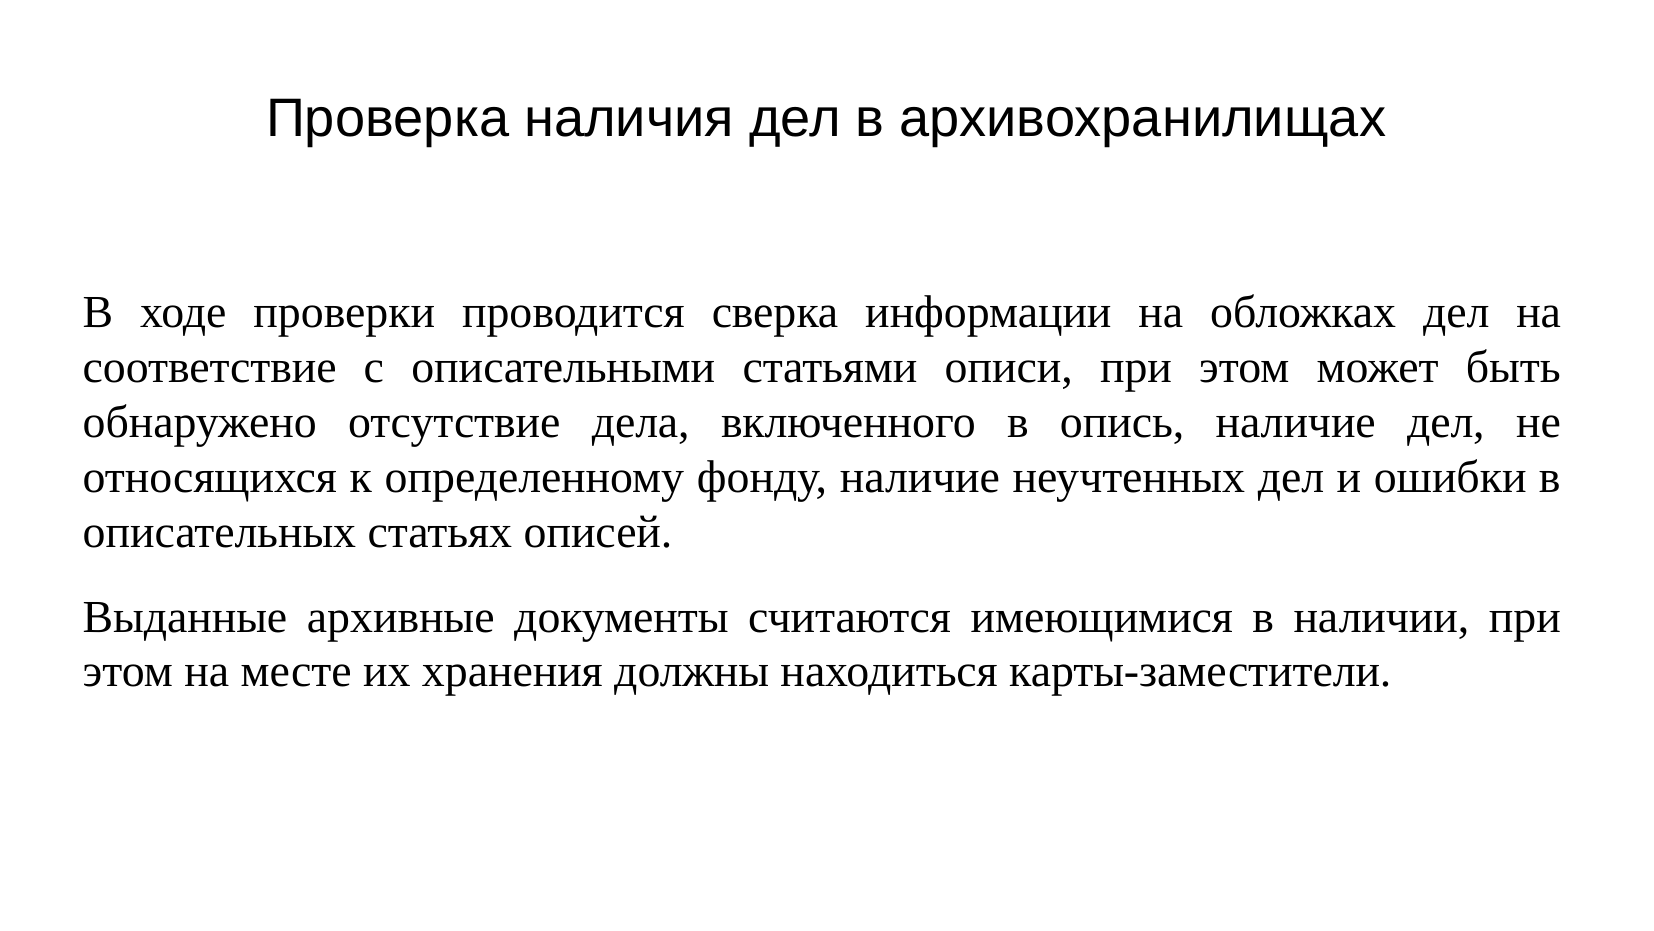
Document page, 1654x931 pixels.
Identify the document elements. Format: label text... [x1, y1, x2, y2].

list В ходе проверки проводится сверка информации на обложках дел на соответствие с описательными статьями описи, при этом может быть обнаружено отсутствие дела, включенного в опись, наличие дел, не относящихся к определенному фонду, наличие неучтенных дел и ошибки в описательных статьях описей. Выданные архивные документы считаются имеющимися в наличии, при этом на месте их хранения должны находиться карты-заместители. [82, 217, 1571, 758]
title Проверка наличия дел в архивохранилищах [82, 37, 1571, 193]
